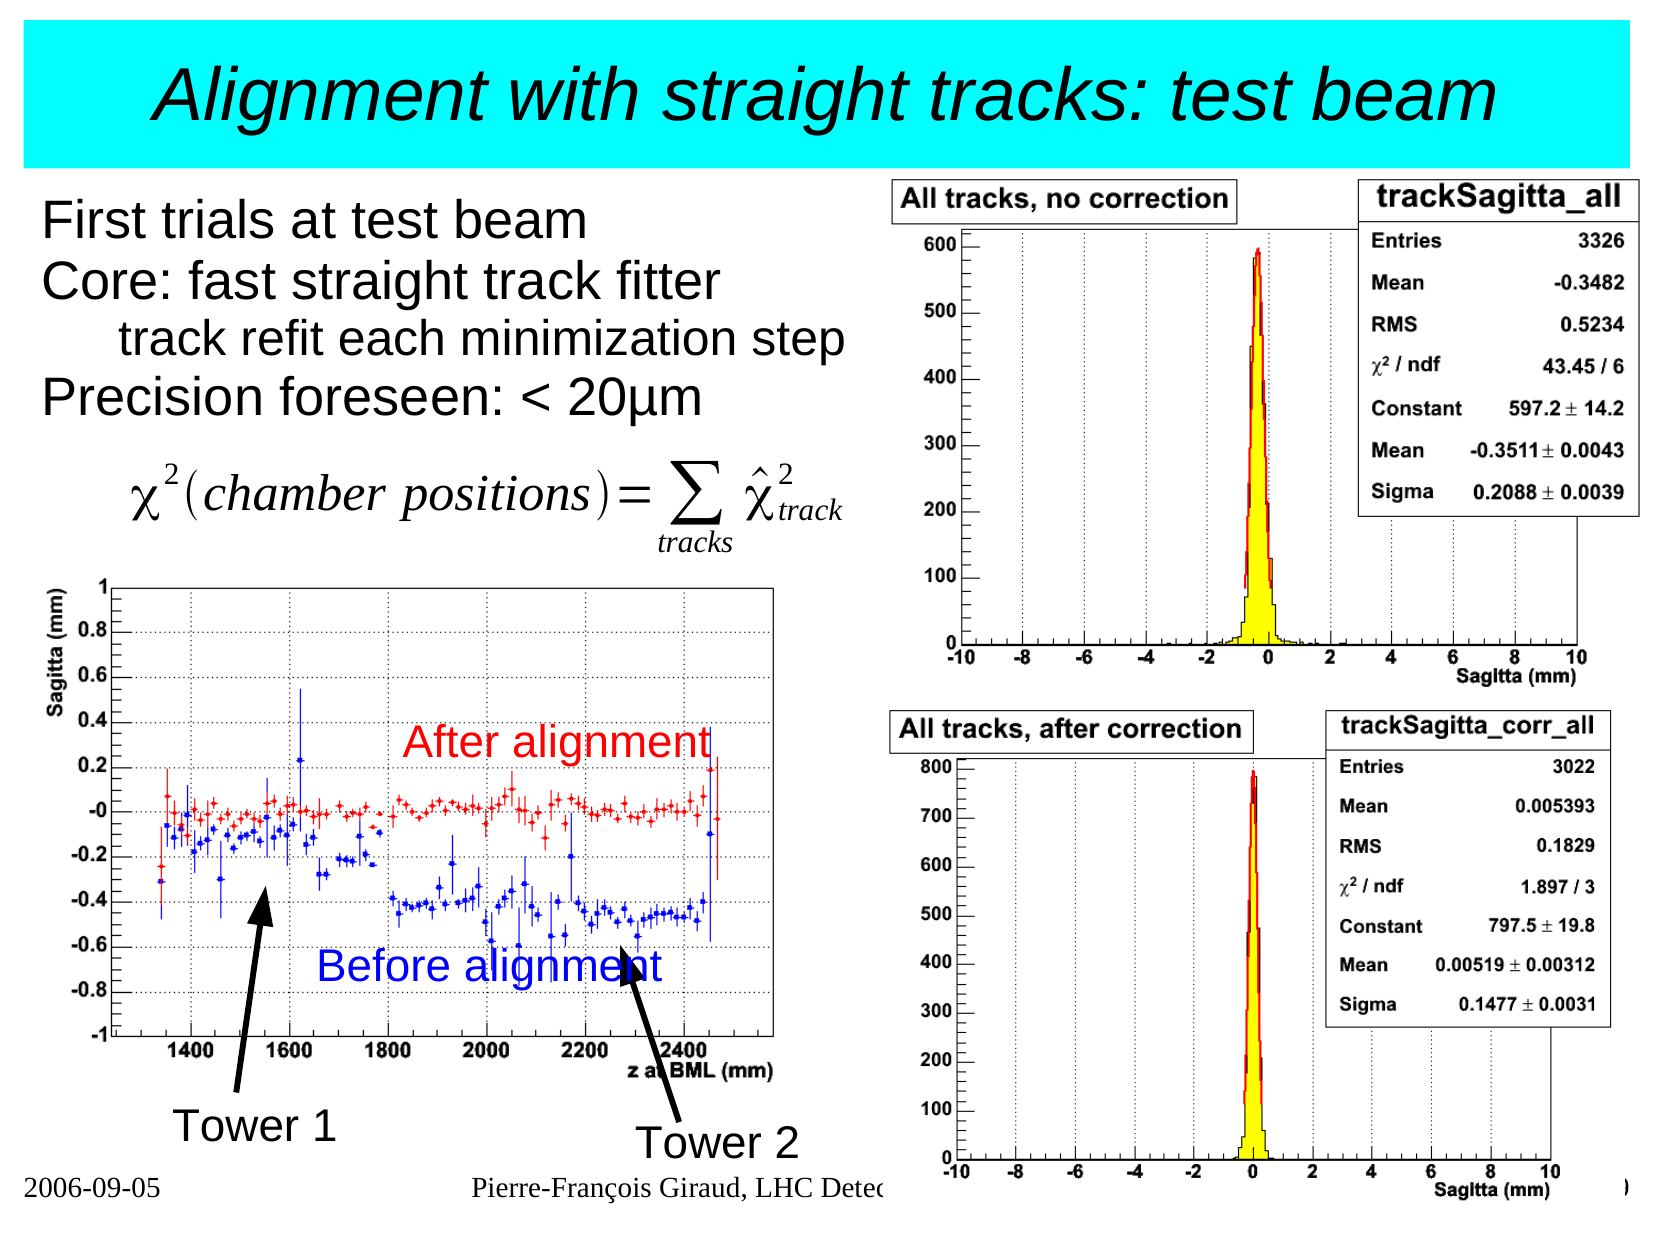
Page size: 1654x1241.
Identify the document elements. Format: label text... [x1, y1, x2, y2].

text_box Before alignment [301, 932, 678, 1004]
picture [883, 708, 1625, 1211]
chart [118, 455, 857, 562]
title Alignment with straight tracks: test beam [23, 20, 1630, 169]
list First trials at test beam Core: fast straight track fitter track refit each minimization step Precision foreseen: < 20µm [23, 189, 916, 562]
text_box After alignment [387, 708, 726, 781]
picture [29, 562, 856, 1093]
text_box Tower 2 [620, 1109, 816, 1182]
text_box Tower 1 [157, 1092, 353, 1165]
picture [885, 177, 1654, 698]
